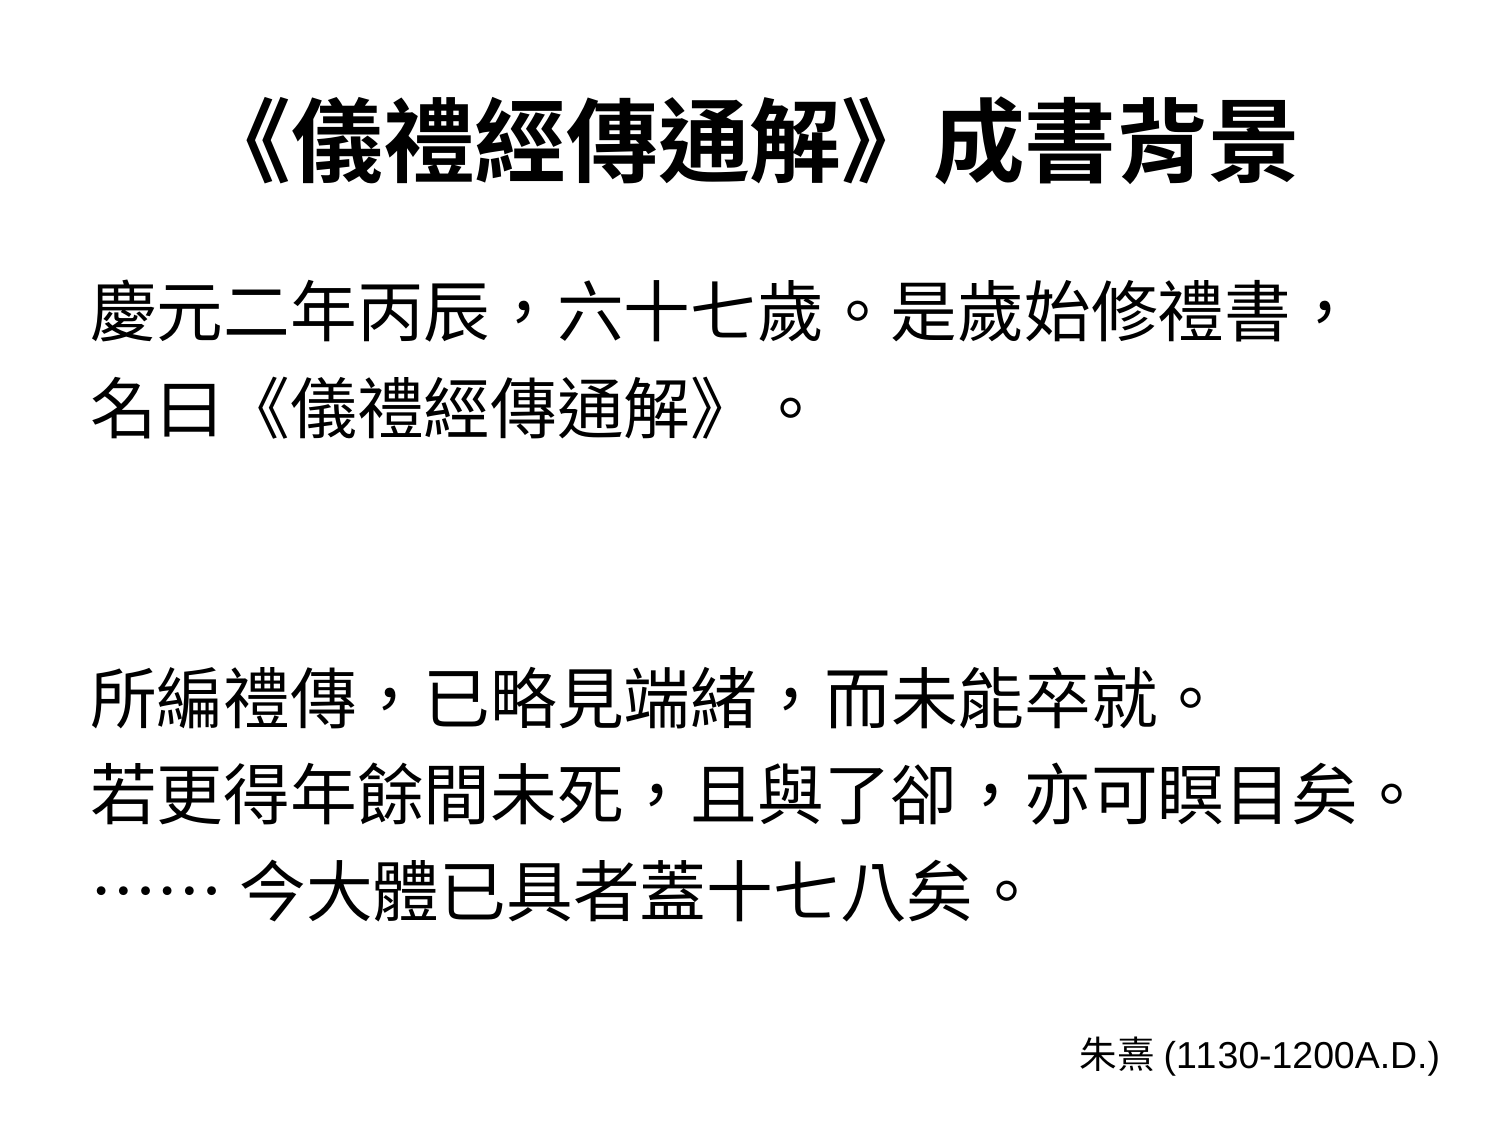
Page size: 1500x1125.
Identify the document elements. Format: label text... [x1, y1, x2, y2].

title 《儀禮經傳通解》成書背景 [75, 45, 1426, 233]
text_box 朱熹(1130-1200A.D.) [1065, 1023, 1466, 1084]
list 慶元二年丙辰，六十七歲。是歲始修禮書， 名曰《儀禮經傳通解》。 所編禮傳，已略見端緒，而未能卒就。 若更得年餘間未死，且與了卻，亦可瞑目矣。 ……今大體已具者蓋十七八矣。 [74, 262, 1500, 1006]
